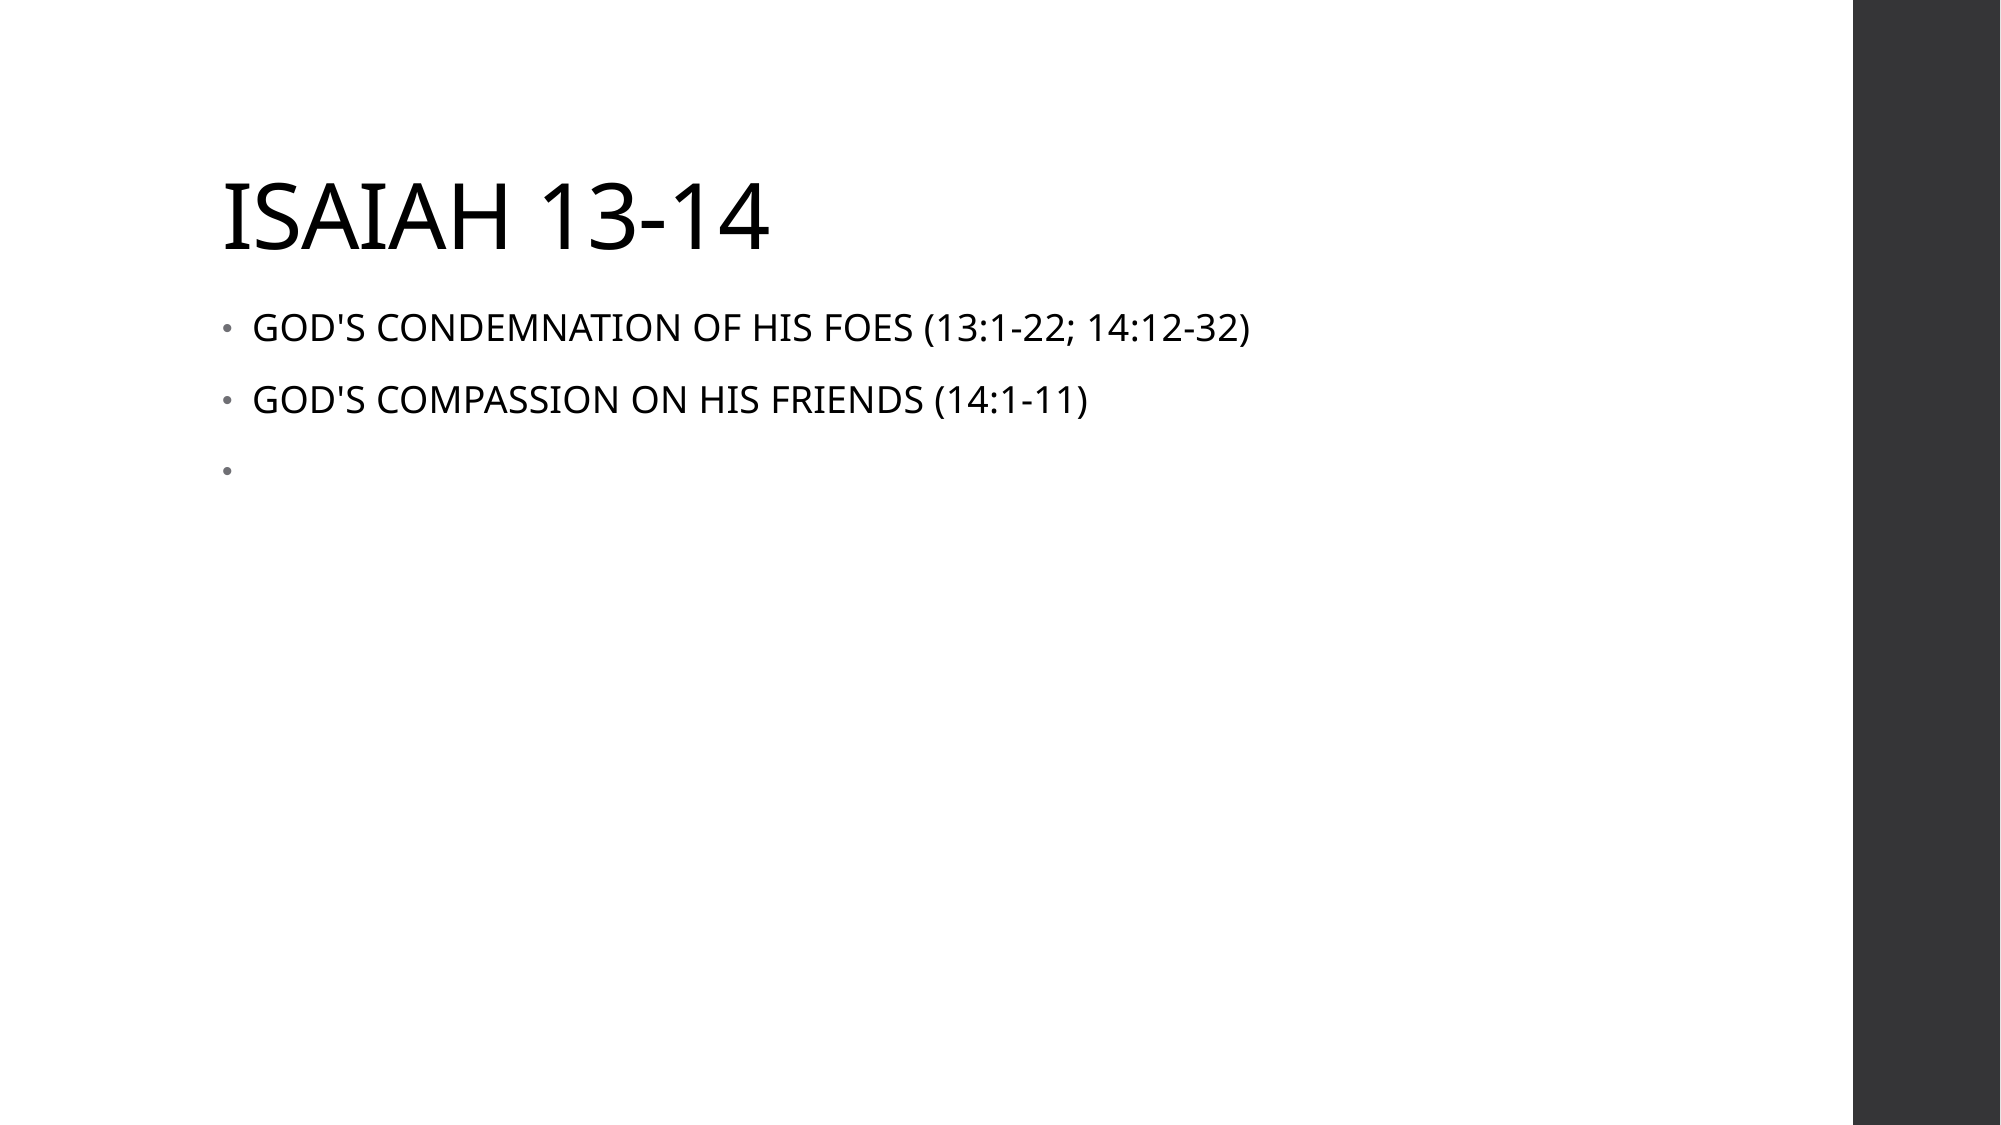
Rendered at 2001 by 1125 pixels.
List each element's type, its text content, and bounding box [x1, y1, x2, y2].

title ISAIAH 13-14 [206, 60, 1797, 278]
list GOD'S CONDEMNATION OF HIS FOES (13:1-22; 14:12-32) GOD'S COMPASSION ON HIS FRIENDS (14:1-11) [206, 299, 1617, 1014]
